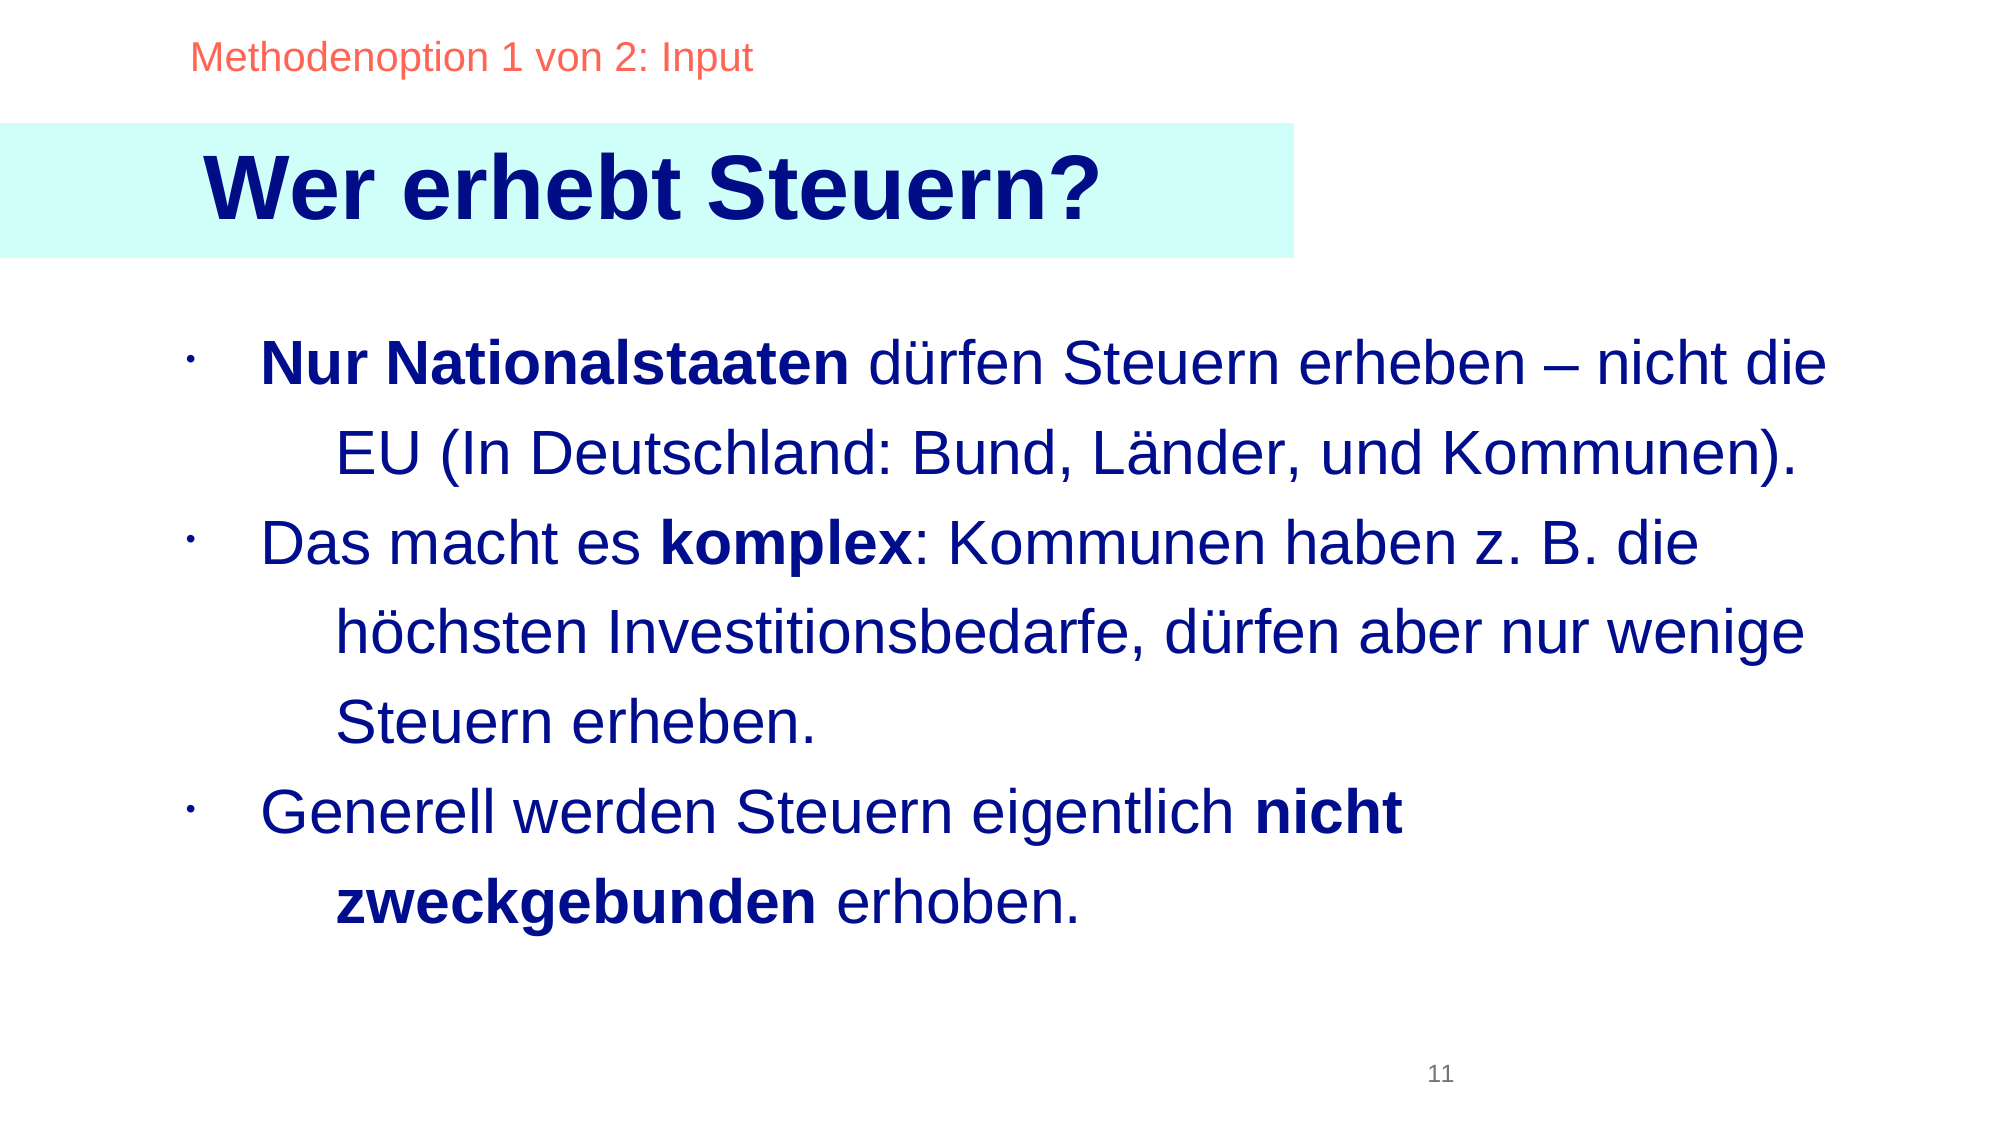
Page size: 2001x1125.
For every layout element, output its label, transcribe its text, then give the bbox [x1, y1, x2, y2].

list Wer erhebt Steuern? [150, 126, 1181, 255]
list Nur Nationalstaaten dürfen Steuern erheben – nicht die EU (In Deutschland: Bund, Länder, und Kommunen). Das macht es komplex: Kommunen haben z. B. die höchsten Investitionsbedarfe, dürfen aber nur wenige Steuern erheben. Generell werden Steuern eigentlich nicht zweckgebunden erhoben. [137, 299, 1863, 1065]
list Methodenoption 1 von 2: Input [137, 27, 1274, 107]
